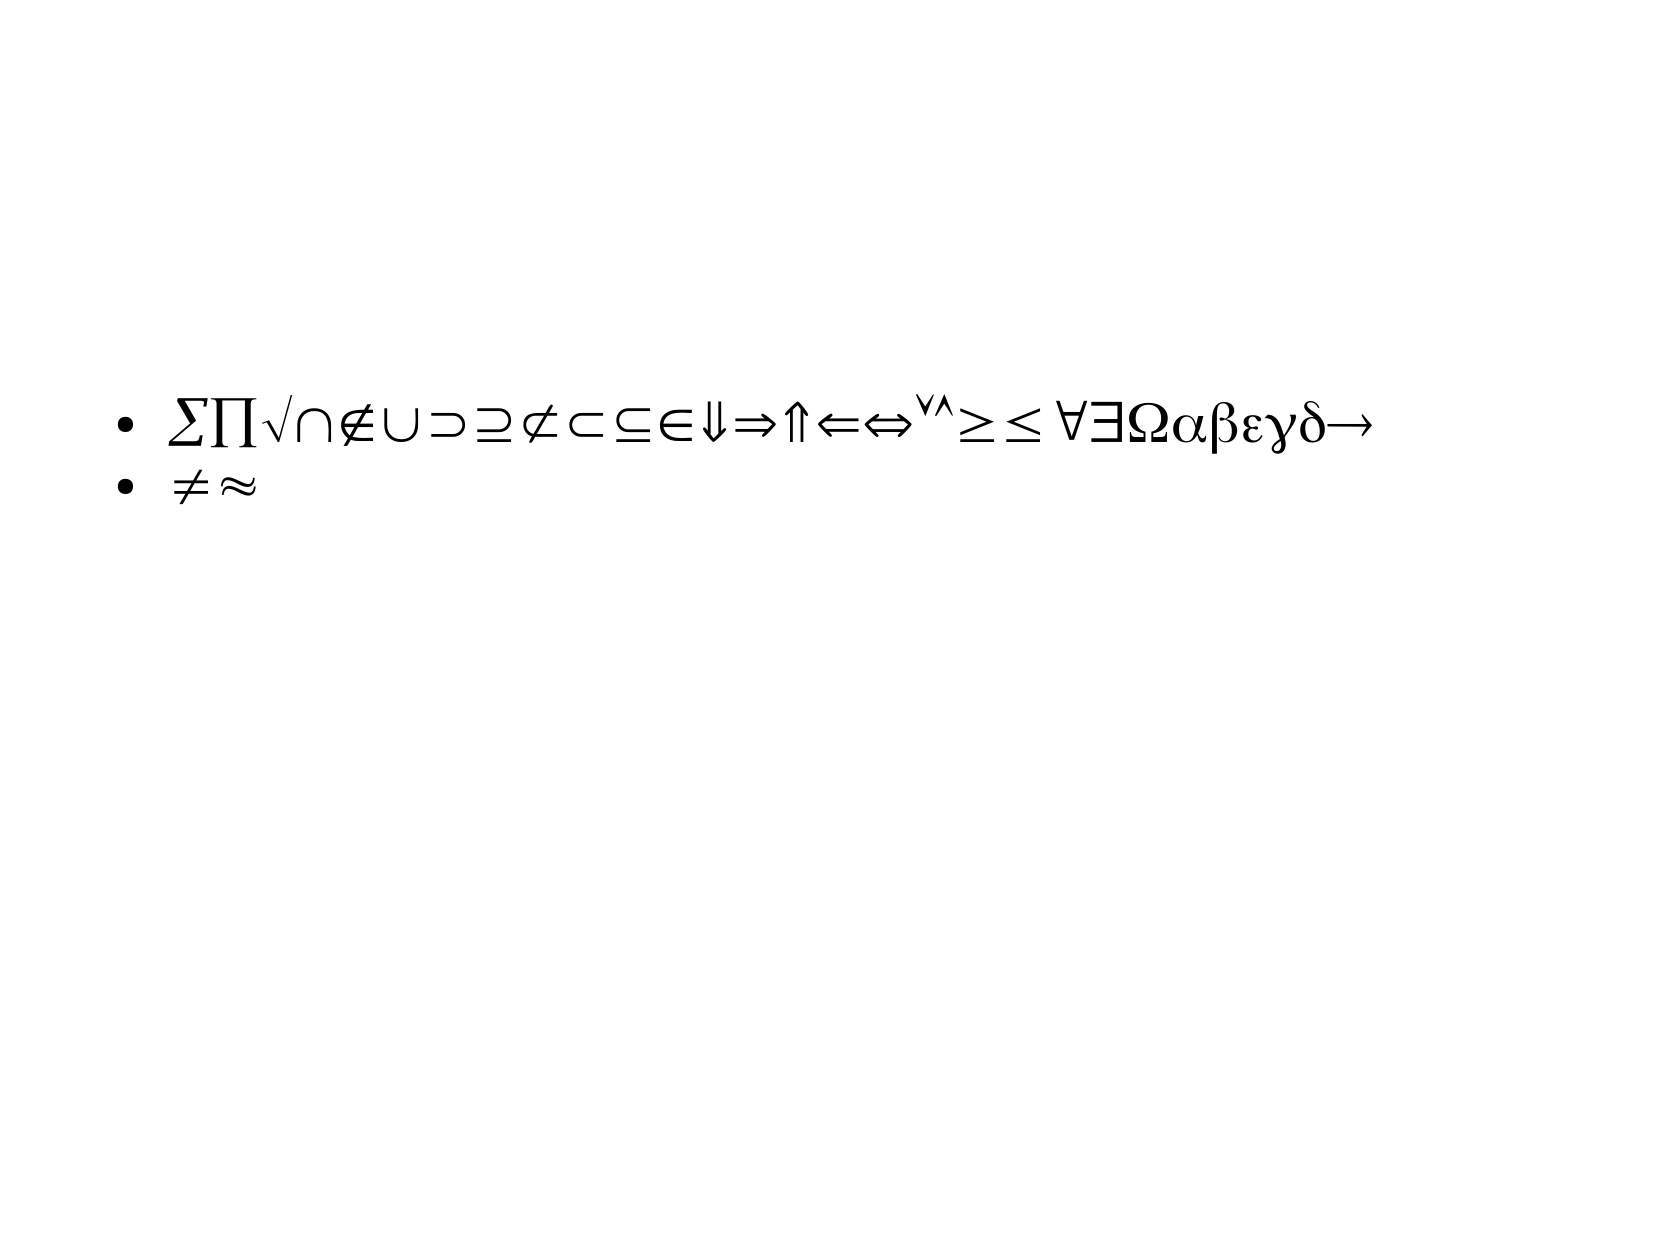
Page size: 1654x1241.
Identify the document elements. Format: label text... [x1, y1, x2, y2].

list   [82, 289, 1571, 1108]
